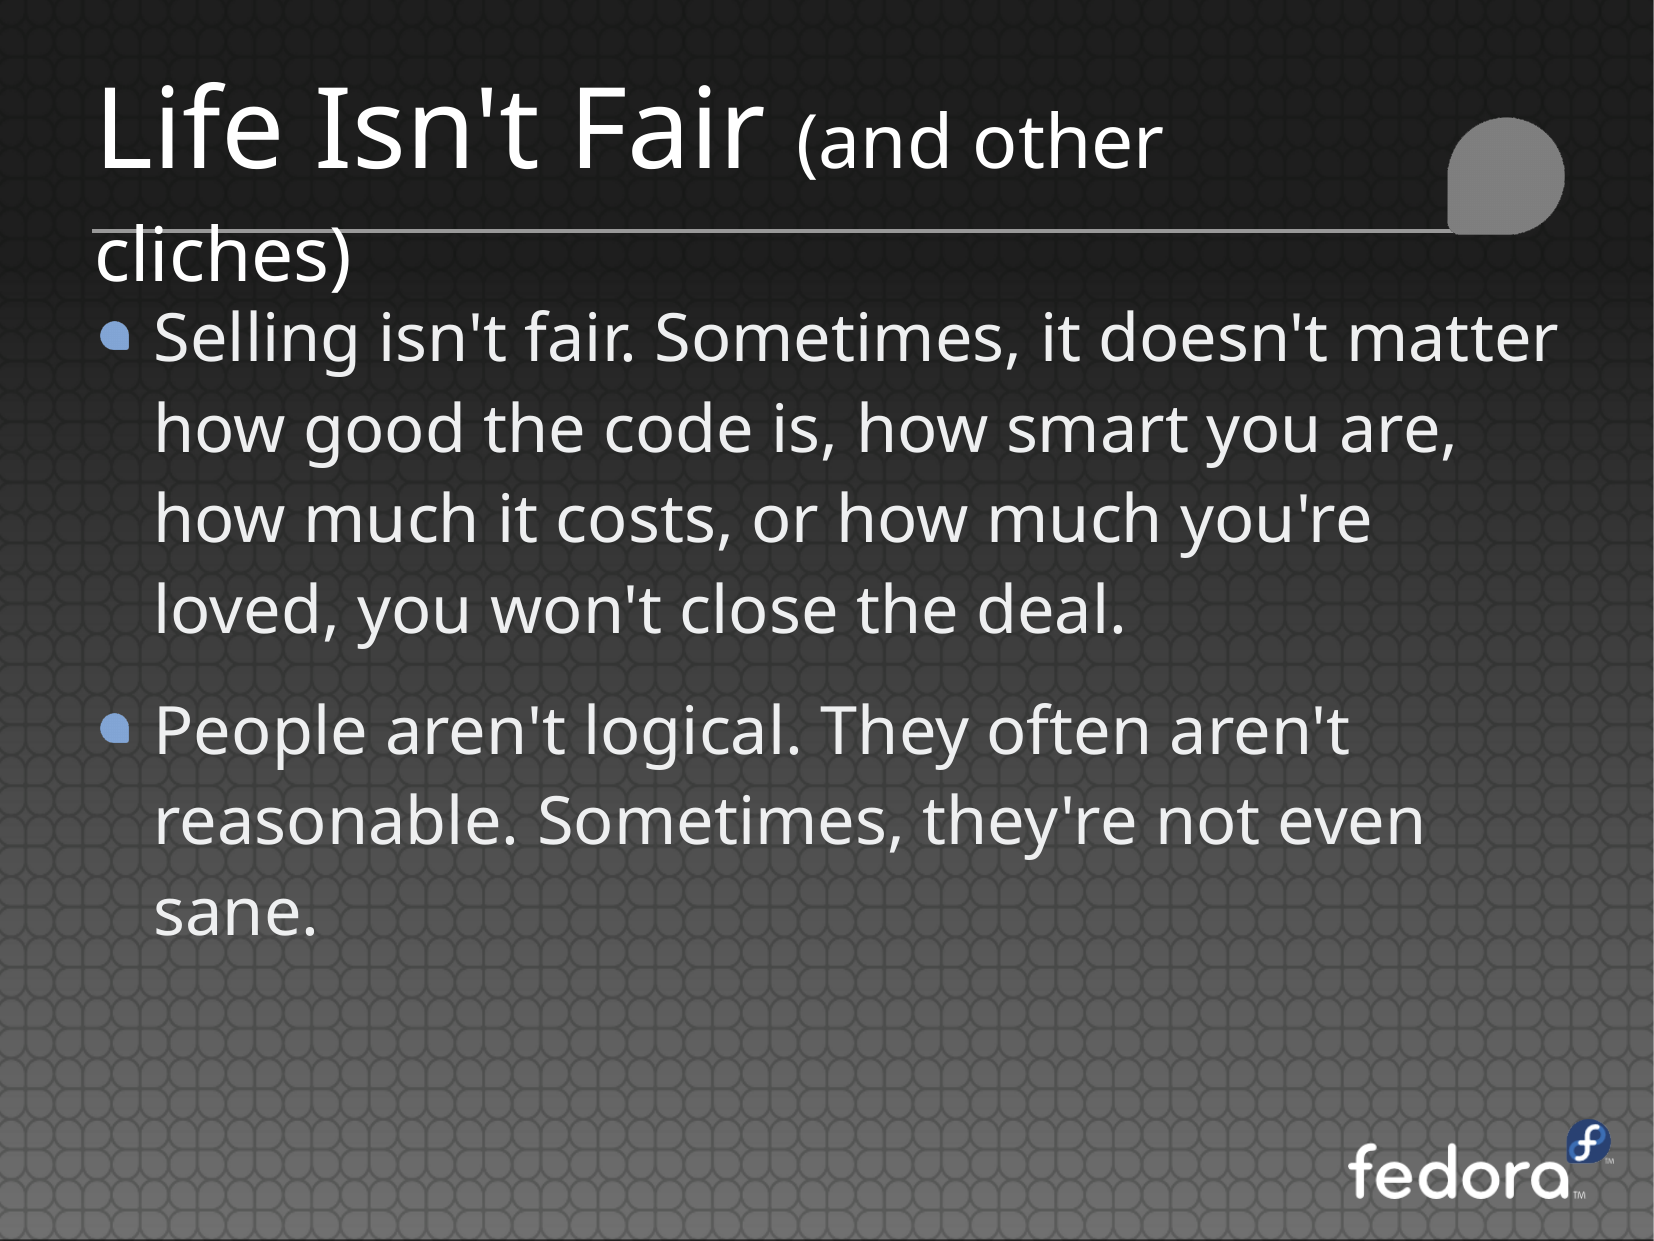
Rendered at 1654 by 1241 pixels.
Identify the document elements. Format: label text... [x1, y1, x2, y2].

picture [0, 0, 1654, 1241]
title Life Isn't Fair (and other cliches) [94, 100, 1426, 251]
list Selling isn't fair. Sometimes, it doesn't matter how good the code is, how smart you are, how much it costs, or how much you're loved, you won't close the deal. People aren't logical. They often aren't reasonable. Sometimes, they're not even sane. [82, 290, 1571, 1094]
